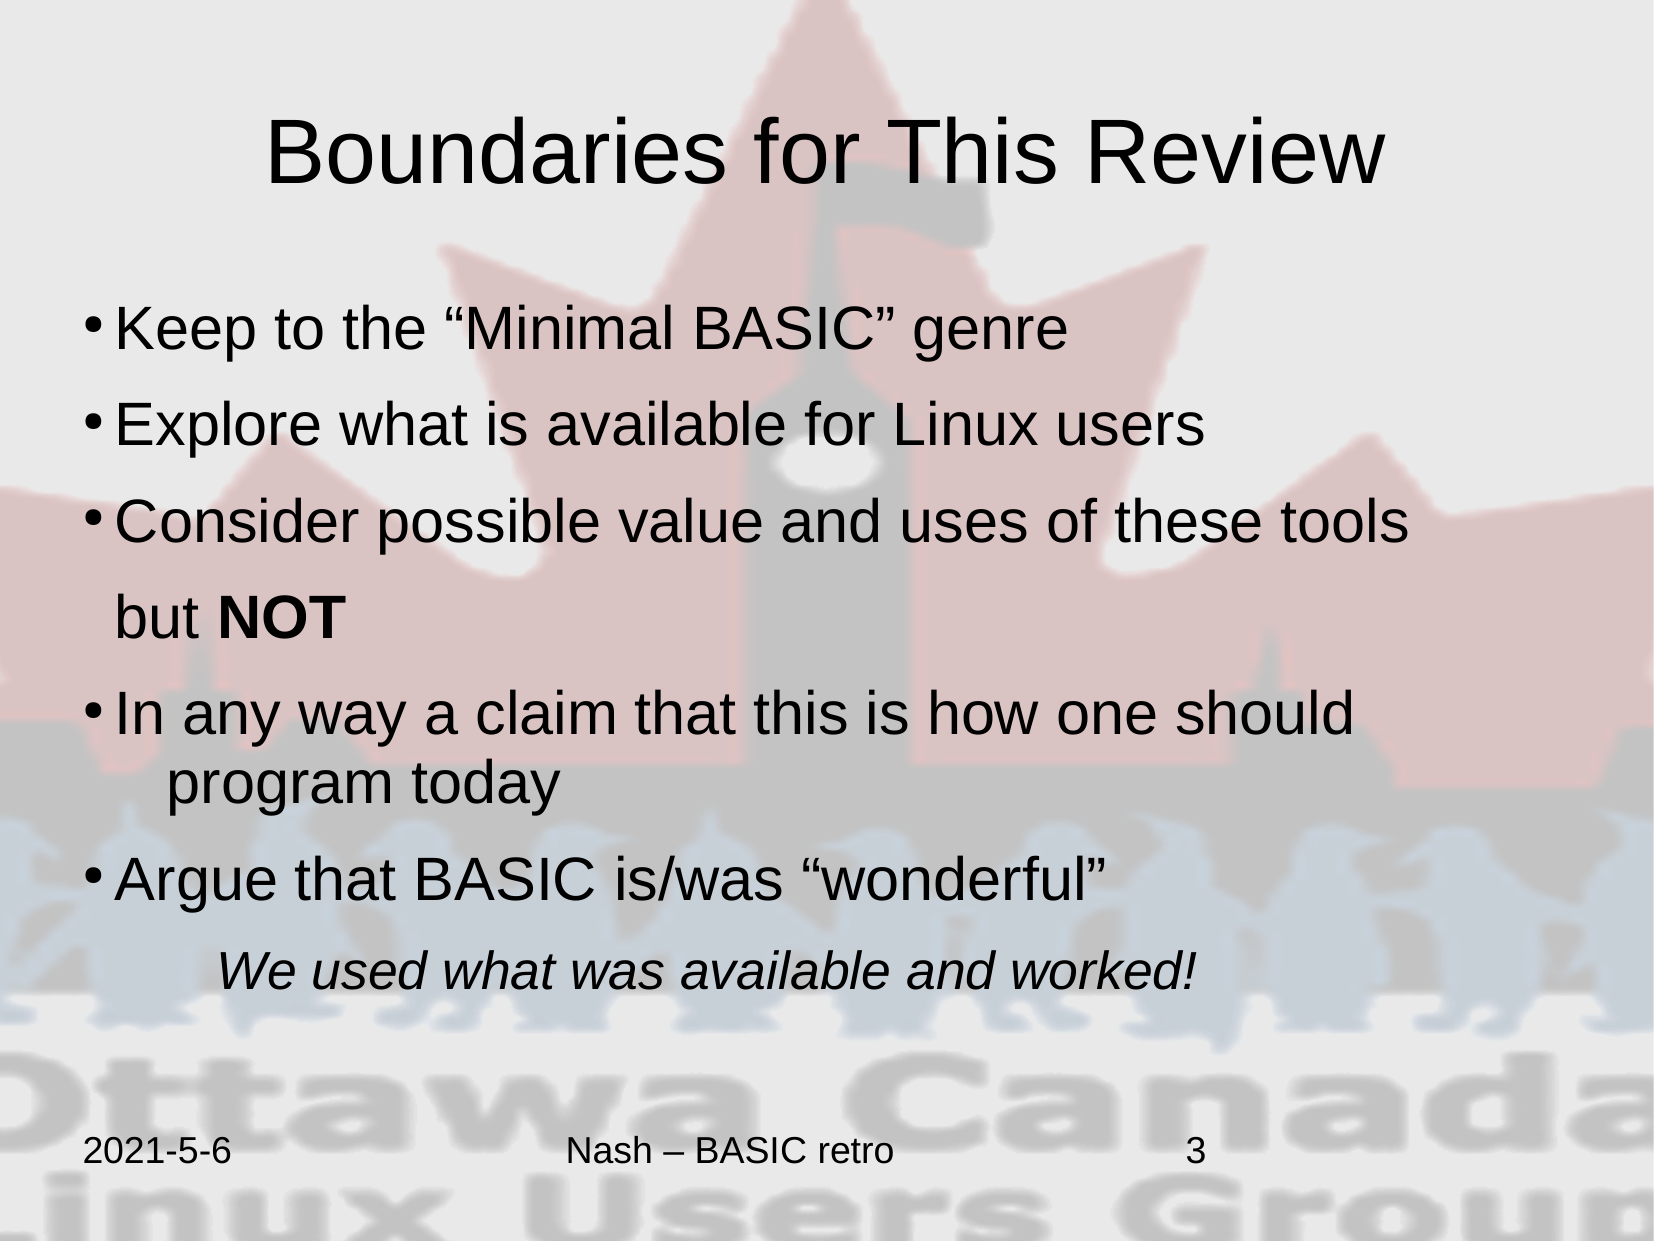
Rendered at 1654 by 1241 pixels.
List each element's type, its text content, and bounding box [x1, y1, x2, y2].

title Boundaries for This Review [82, 49, 1570, 256]
picture [0, 0, 1654, 1241]
list Keep to the “Minimal BASIC” genre Explore what is available for Linux users Consider possible value and uses of these tools but NOT In any way a claim that this is how one should program today Argue that BASIC is/was “wonderful” We used what was available and worked! [82, 290, 1570, 1009]
